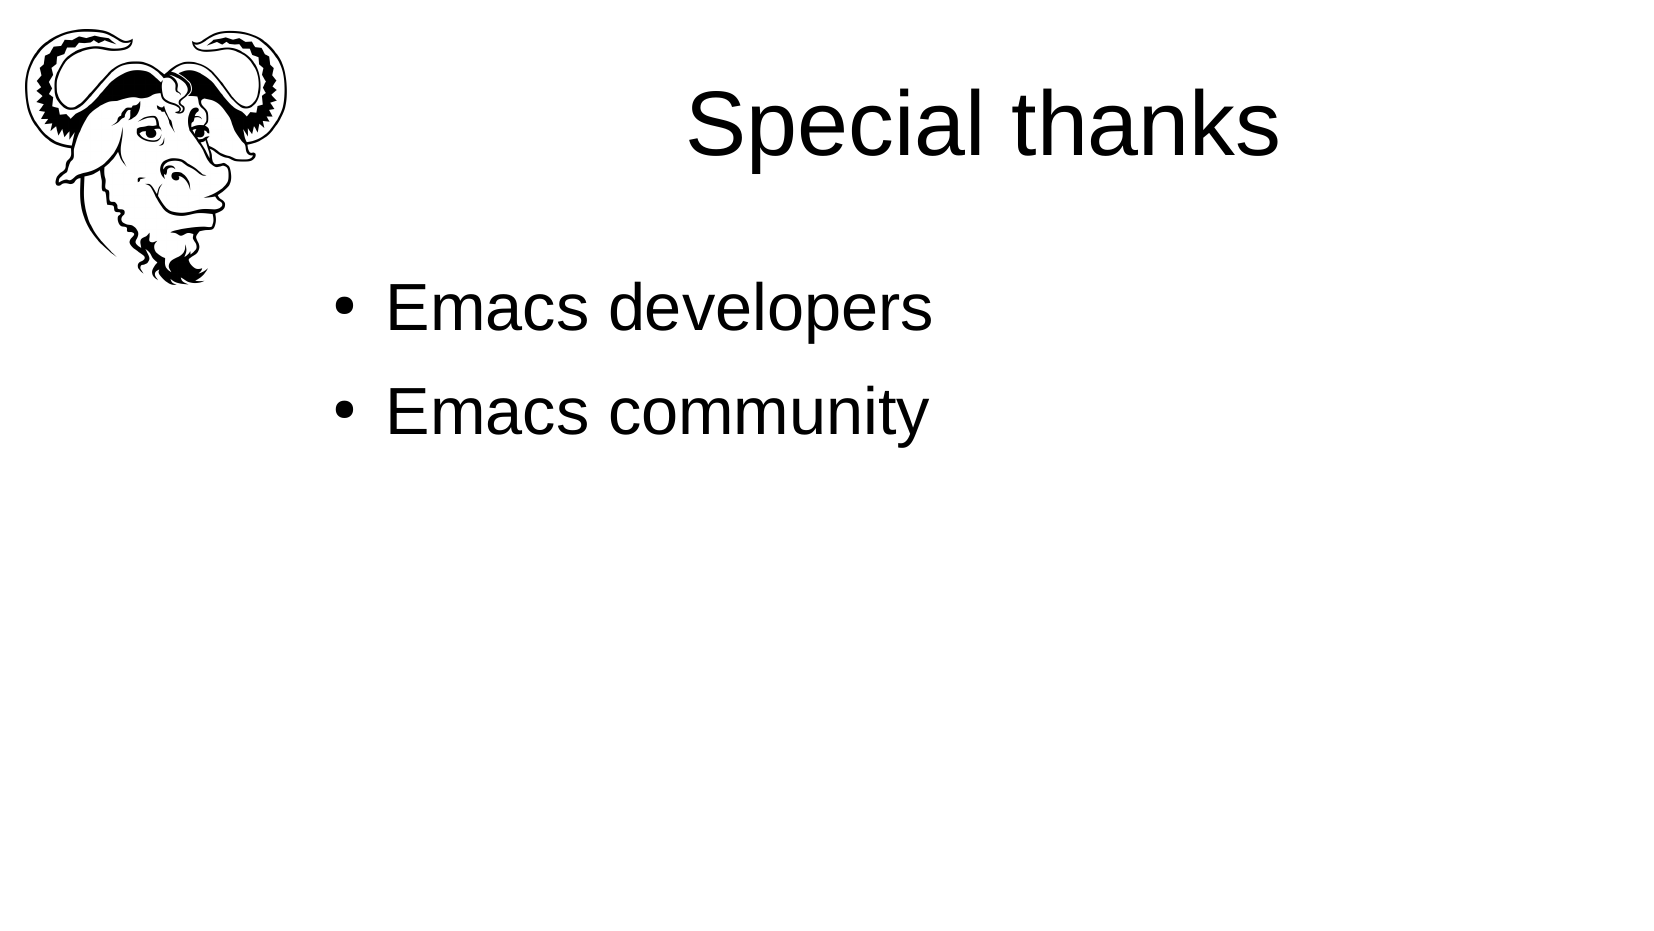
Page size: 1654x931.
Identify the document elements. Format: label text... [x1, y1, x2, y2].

picture [25, 29, 287, 285]
title Special thanks [438, 37, 1530, 211]
list Emacs developers Emacs community [315, 270, 1601, 811]
